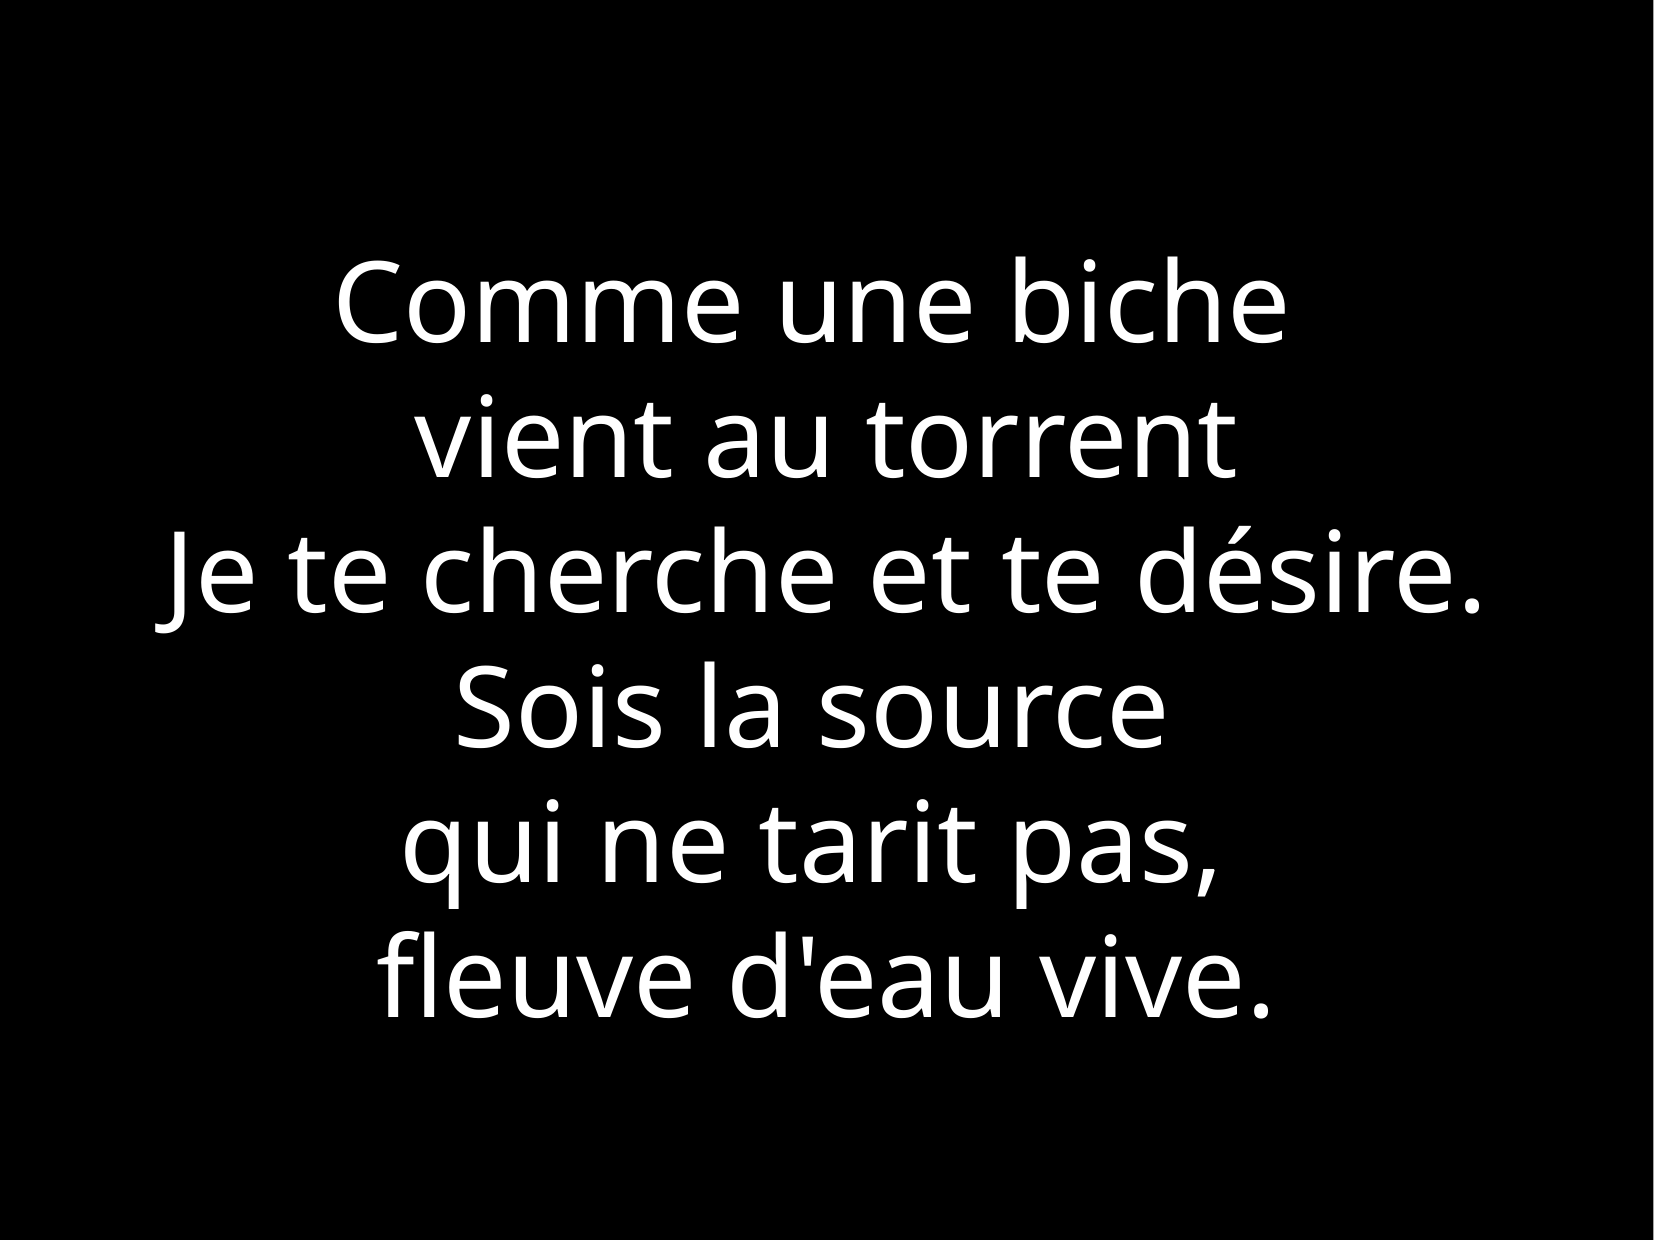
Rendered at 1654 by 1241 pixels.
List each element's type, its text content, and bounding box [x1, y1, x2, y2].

text_box Comme une biche vient au torrent Je te cherche et te désire. Sois la source qui ne tarit pas, fleuve d'eau vive. [0, 346, 1654, 925]
